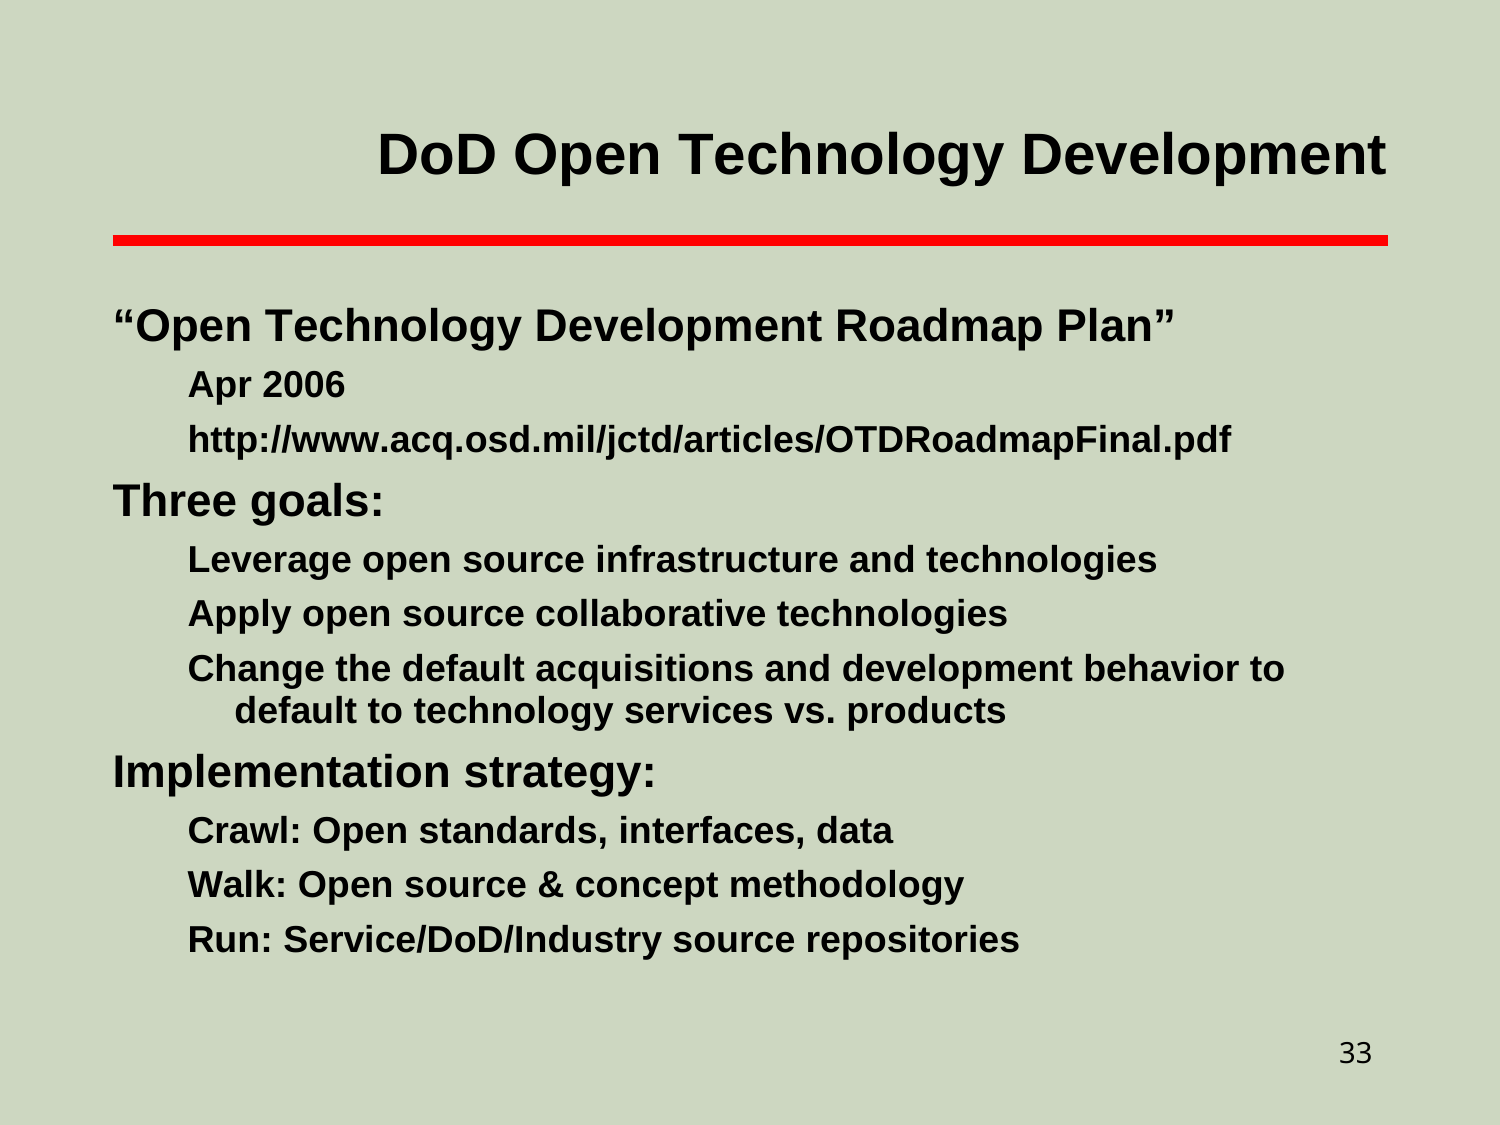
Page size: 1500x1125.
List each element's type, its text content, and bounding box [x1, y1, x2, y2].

list “Open Technology Development Roadmap Plan” Apr 2006 http://www.acq.osd.mil/jctd/articles/OTDRoadmapFinal.pdf Three goals: Leverage open source infrastructure and technologies Apply open source collaborative technologies Change the default acquisitions and development behavior to default to technology services vs. products Implementation strategy: Crawl: Open standards, interfaces, data Walk: Open source & concept methodology Run: Service/DoD/Industry source repositories [112, 299, 1388, 1084]
title DoD Open Technology Development [337, 93, 1388, 217]
